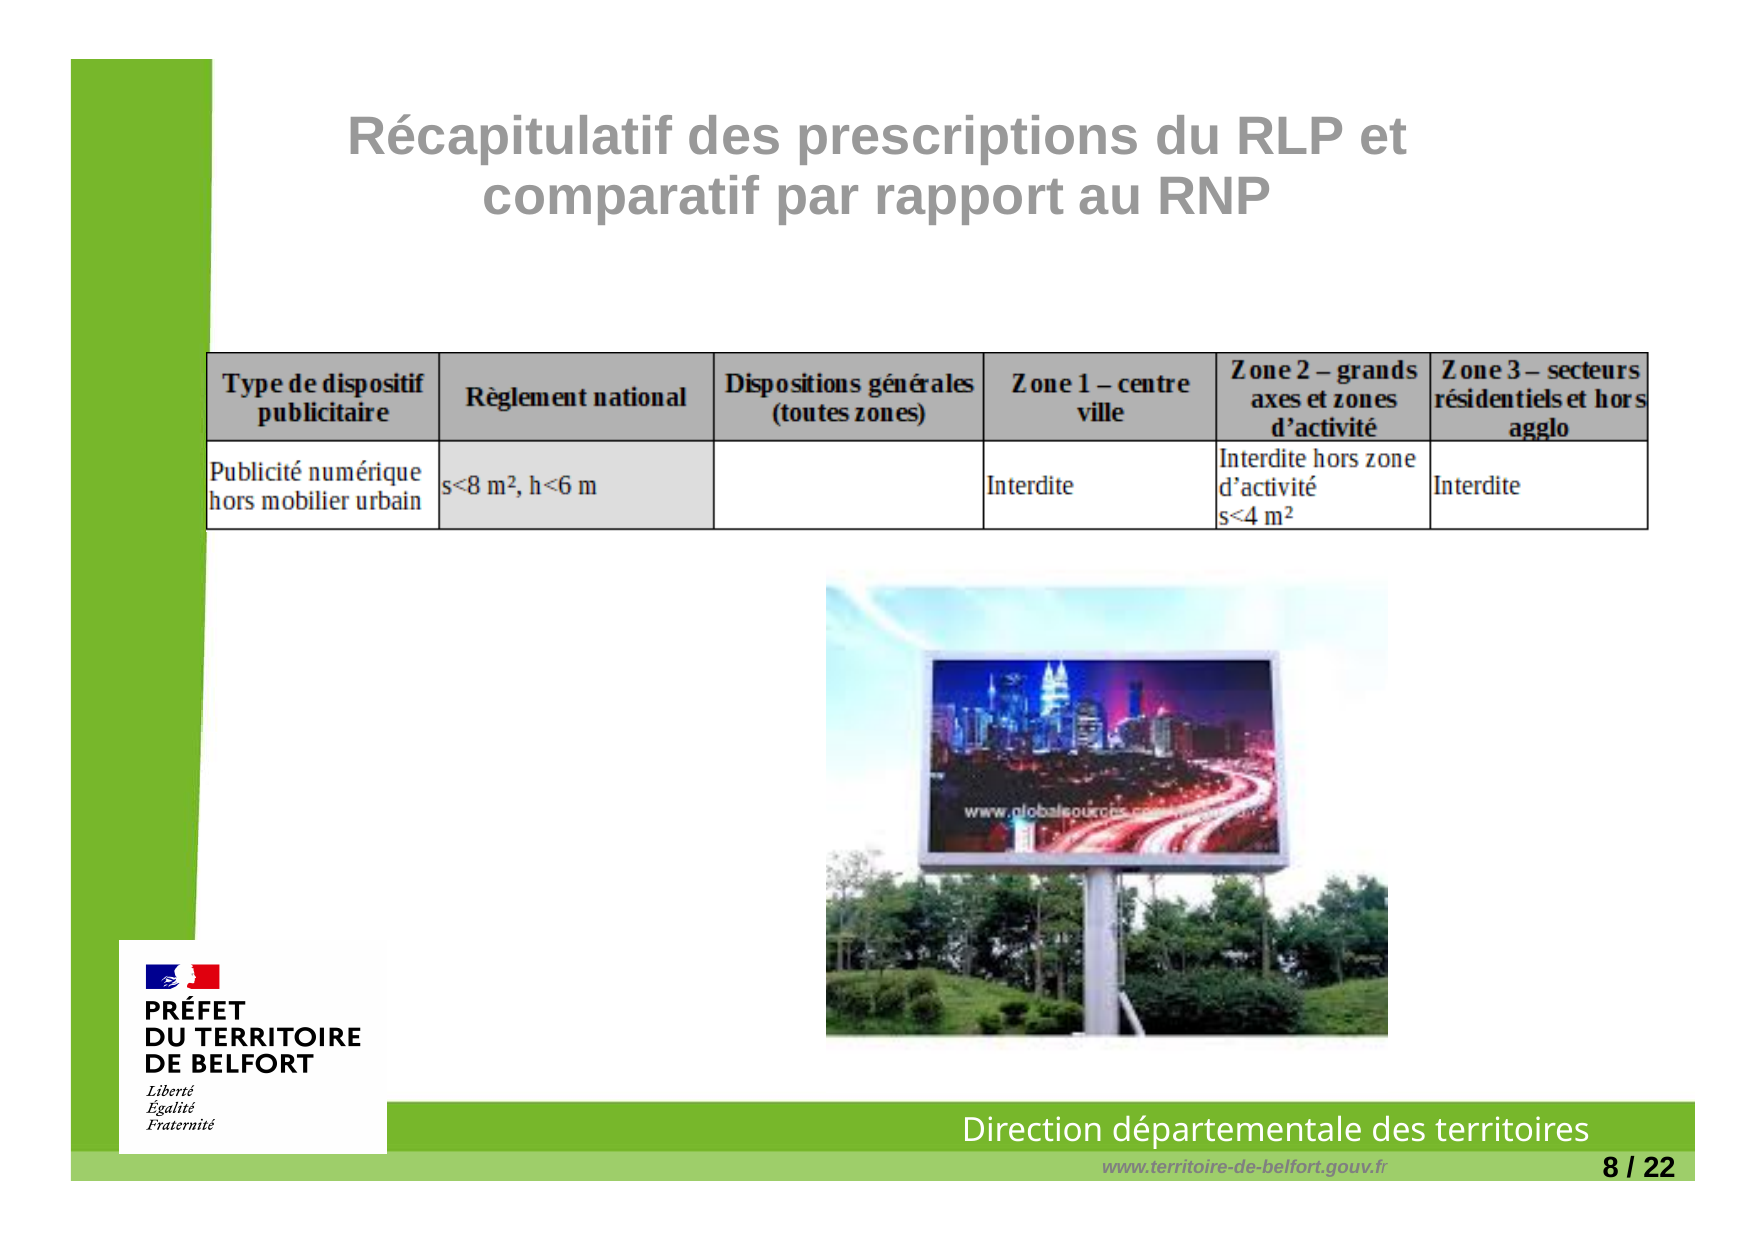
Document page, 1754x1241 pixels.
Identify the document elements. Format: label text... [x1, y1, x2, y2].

picture [70, 59, 1695, 1181]
title Récapitulatif des prescriptions du RLP et comparatif par rapport au RNP [141, 72, 1615, 260]
